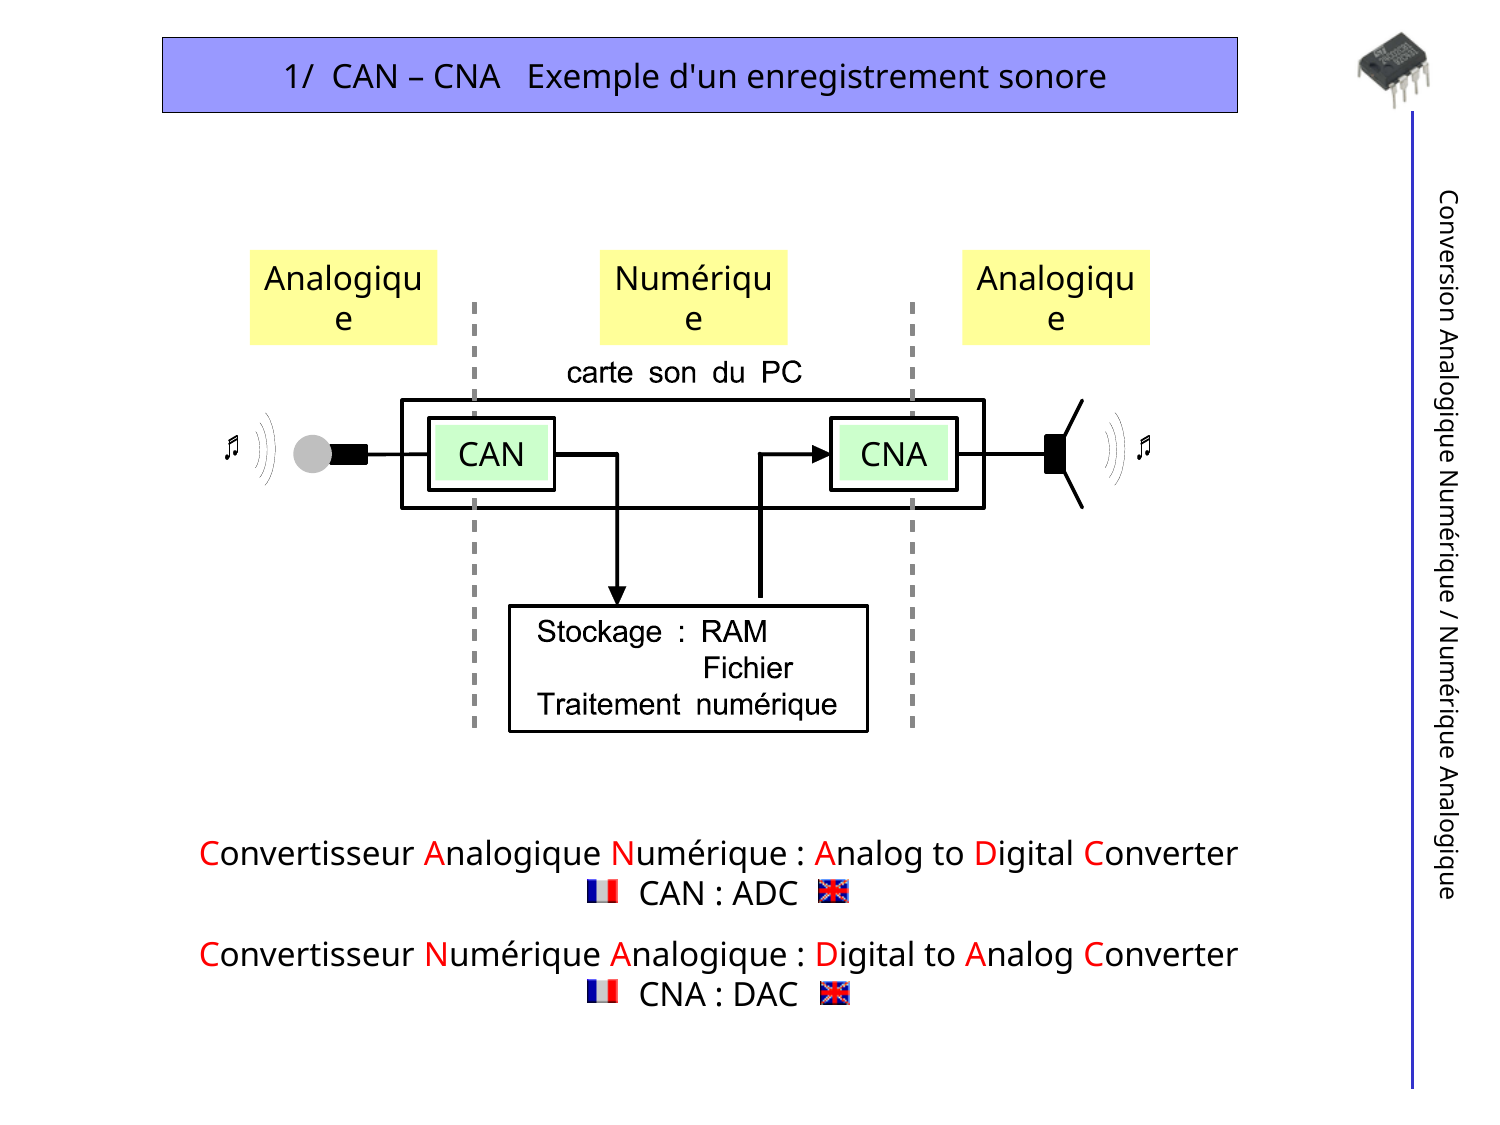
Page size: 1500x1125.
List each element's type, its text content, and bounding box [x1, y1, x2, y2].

text_box Numérique [599, 249, 788, 299]
chart [225, 299, 1150, 734]
text_box Conversion Analogique Numérique / Numérique Analogique [1414, 174, 1473, 1001]
text_box CAN [435, 424, 548, 481]
text_box Analogique [249, 249, 438, 299]
text_box Convertisseur Analogique Numérique : Analog to Digital Converter CAN : ADC Convertisseur Numérique Analogique : Digital to Analog Converter CNA : DAC [75, 824, 1363, 1021]
chart [820, 981, 850, 1005]
picture [1351, 24, 1438, 113]
chart [587, 979, 618, 1003]
title 1/ CAN – CNA Exemple d'un enregistrement sonore [162, 37, 1238, 113]
chart [587, 879, 618, 903]
text_box Analogique [962, 249, 1150, 299]
chart [818, 879, 849, 903]
text_box CNA [839, 424, 948, 481]
